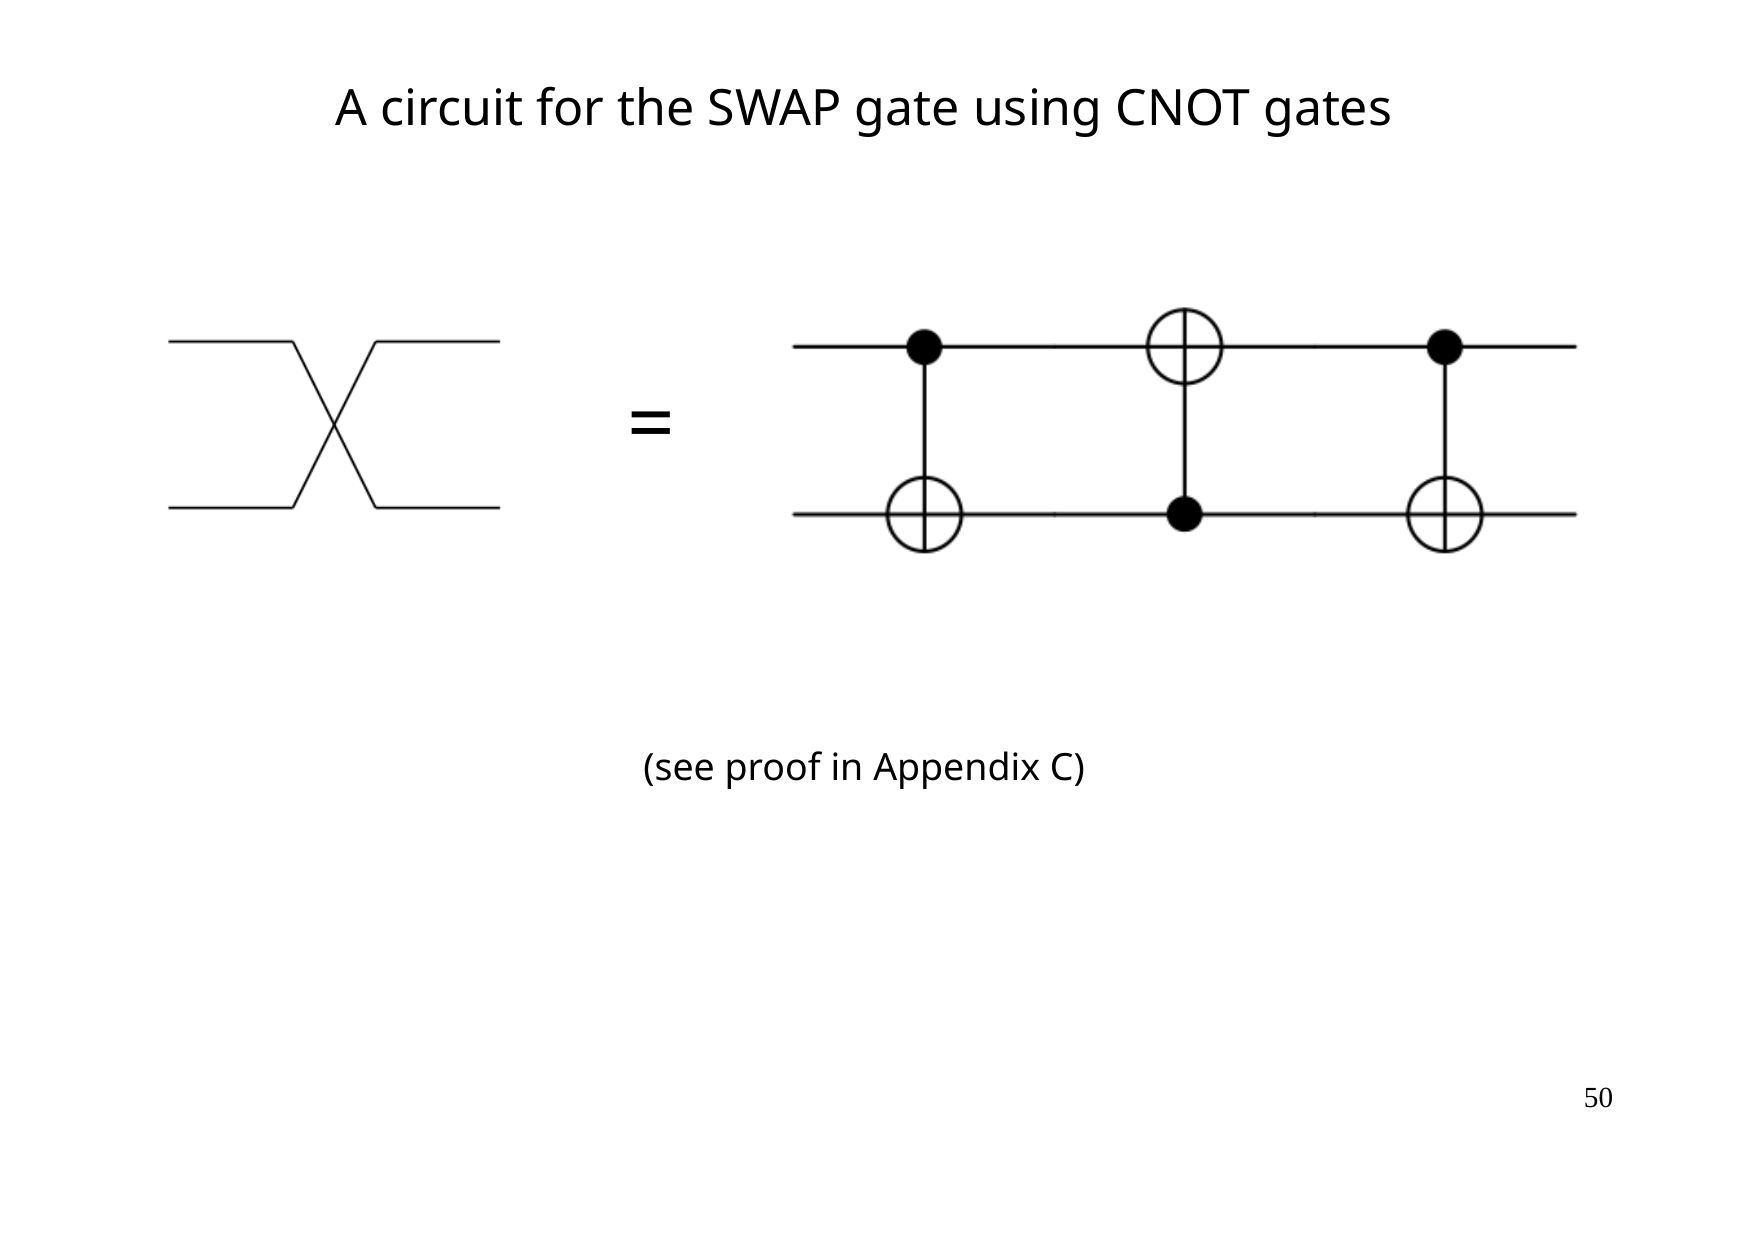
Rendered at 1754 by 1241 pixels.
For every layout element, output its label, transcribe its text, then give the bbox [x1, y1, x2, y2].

text_box A circuit for the SWAP gate using CNOT gates [321, 64, 1433, 145]
text_box (see proof in Appendix C) [628, 733, 1096, 798]
text_box = [613, 356, 694, 479]
picture [742, 220, 1643, 654]
picture [145, 319, 521, 533]
